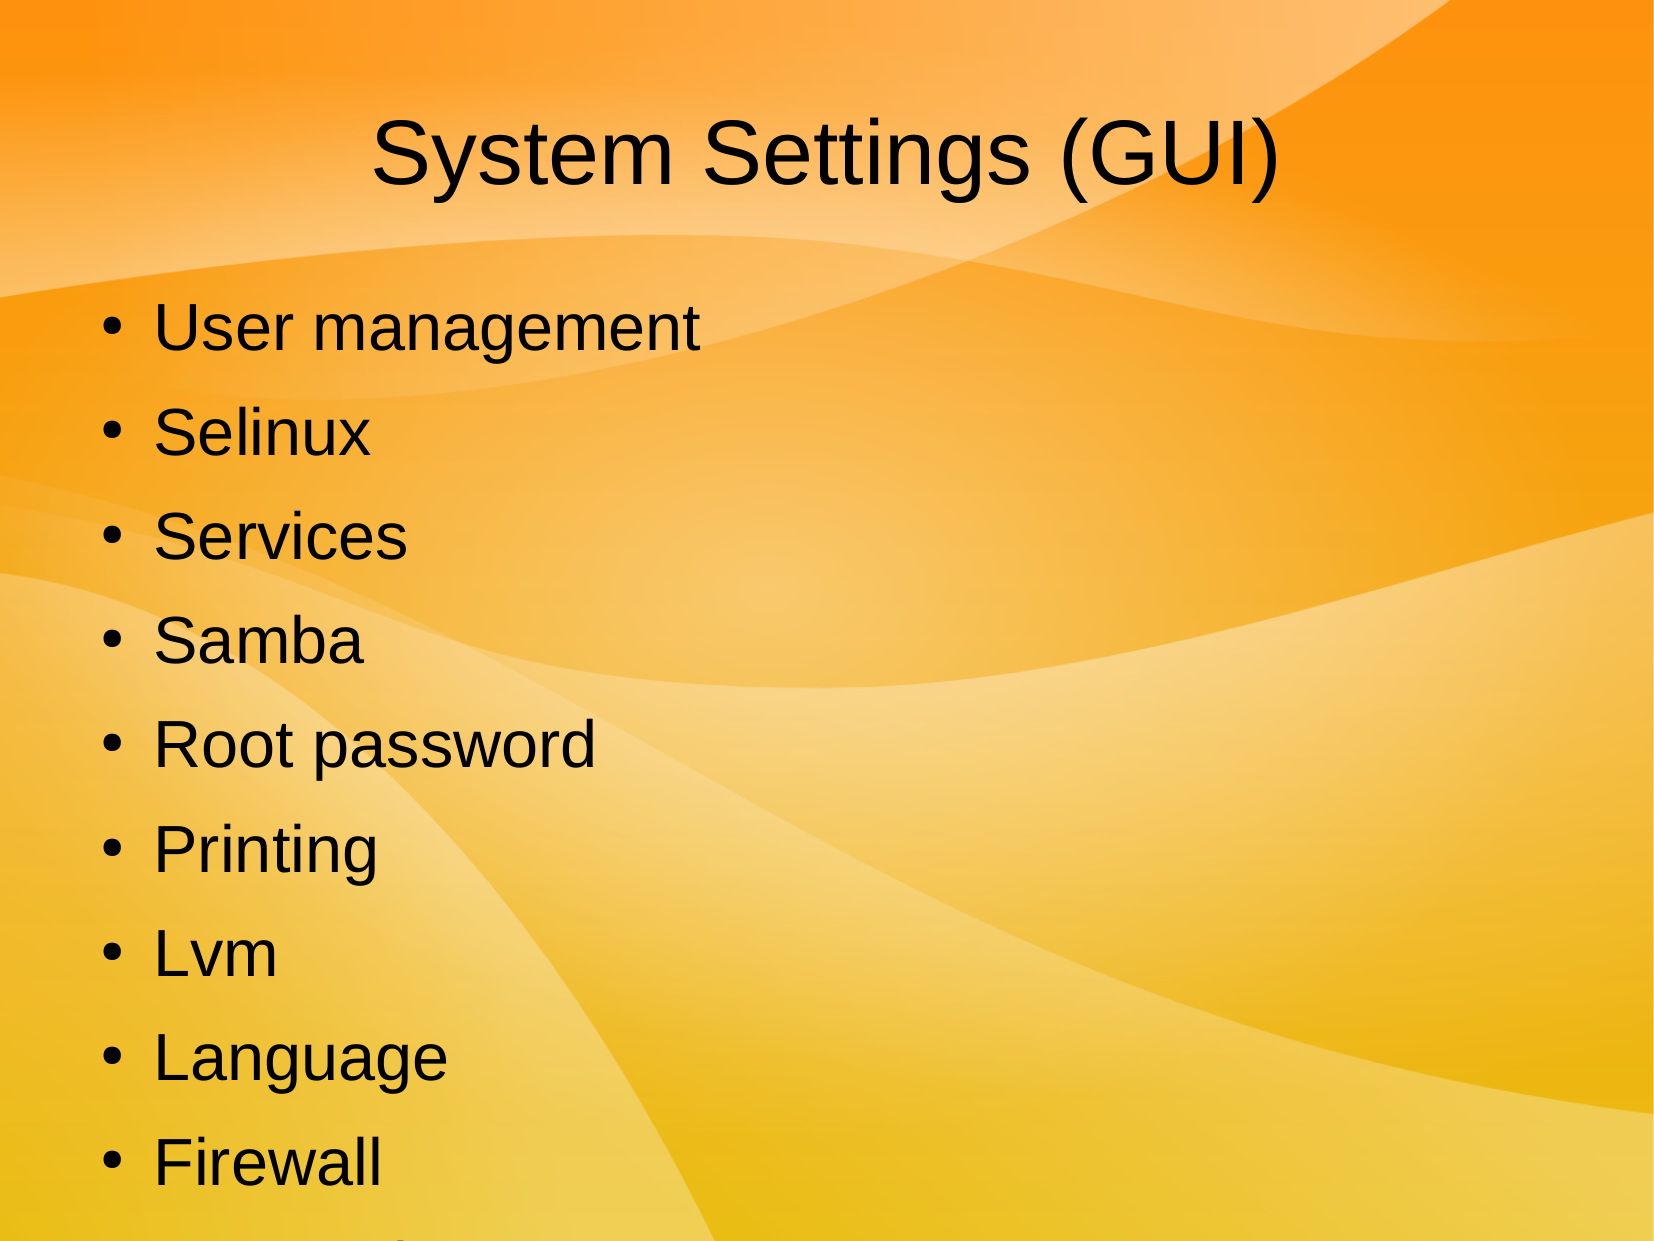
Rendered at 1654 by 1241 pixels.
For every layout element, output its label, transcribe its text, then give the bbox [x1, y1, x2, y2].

list User management Selinux Services Samba Root password Printing Lvm Language Firewall Date & time Boot loader Authentication [82, 290, 1571, 1241]
picture [0, 0, 1654, 1241]
title System Settings (GUI) [82, 56, 1571, 250]
